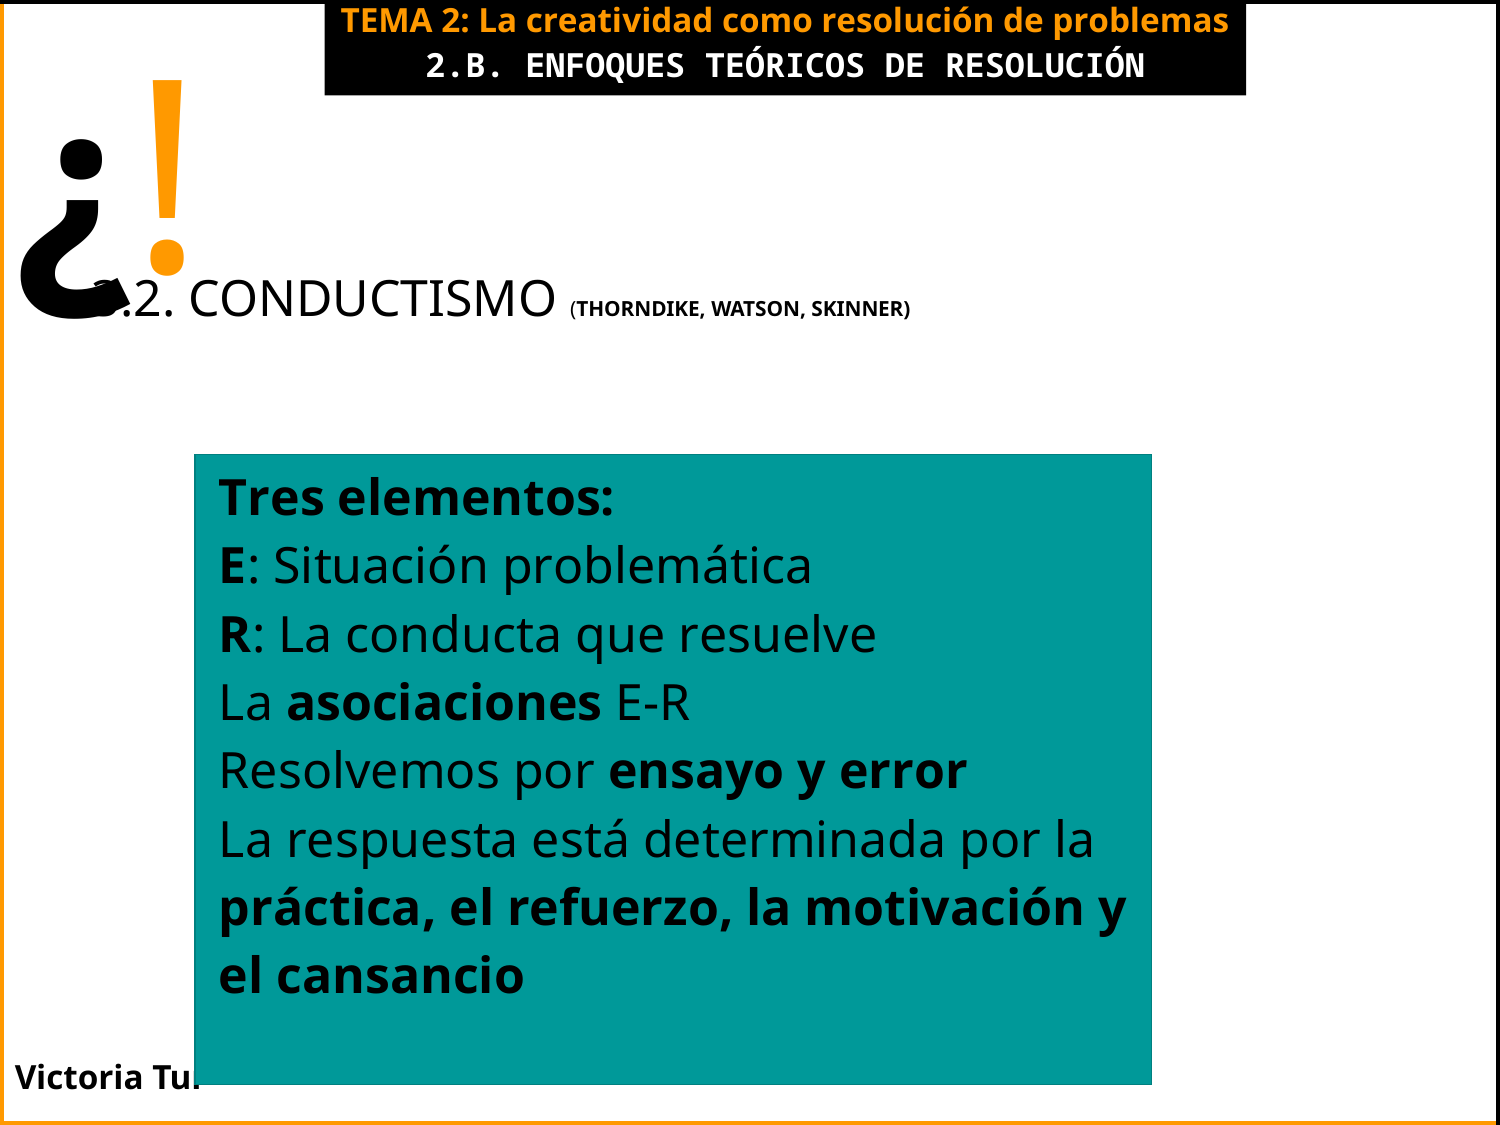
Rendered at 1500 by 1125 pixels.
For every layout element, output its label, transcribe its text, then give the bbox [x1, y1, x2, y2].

list 3.2. CONDUCTISMO (THORNDIKE, WATSON, SKINNER) [76, 255, 1427, 998]
text_box Tres elementos: E: Situación problemática R: La conducta que resuelve La asociaciones E-R Resolvemos por ensayo y error La respuesta está determinada por la práctica, el refuerzo, la motivación y el cansancio [194, 454, 1152, 1085]
